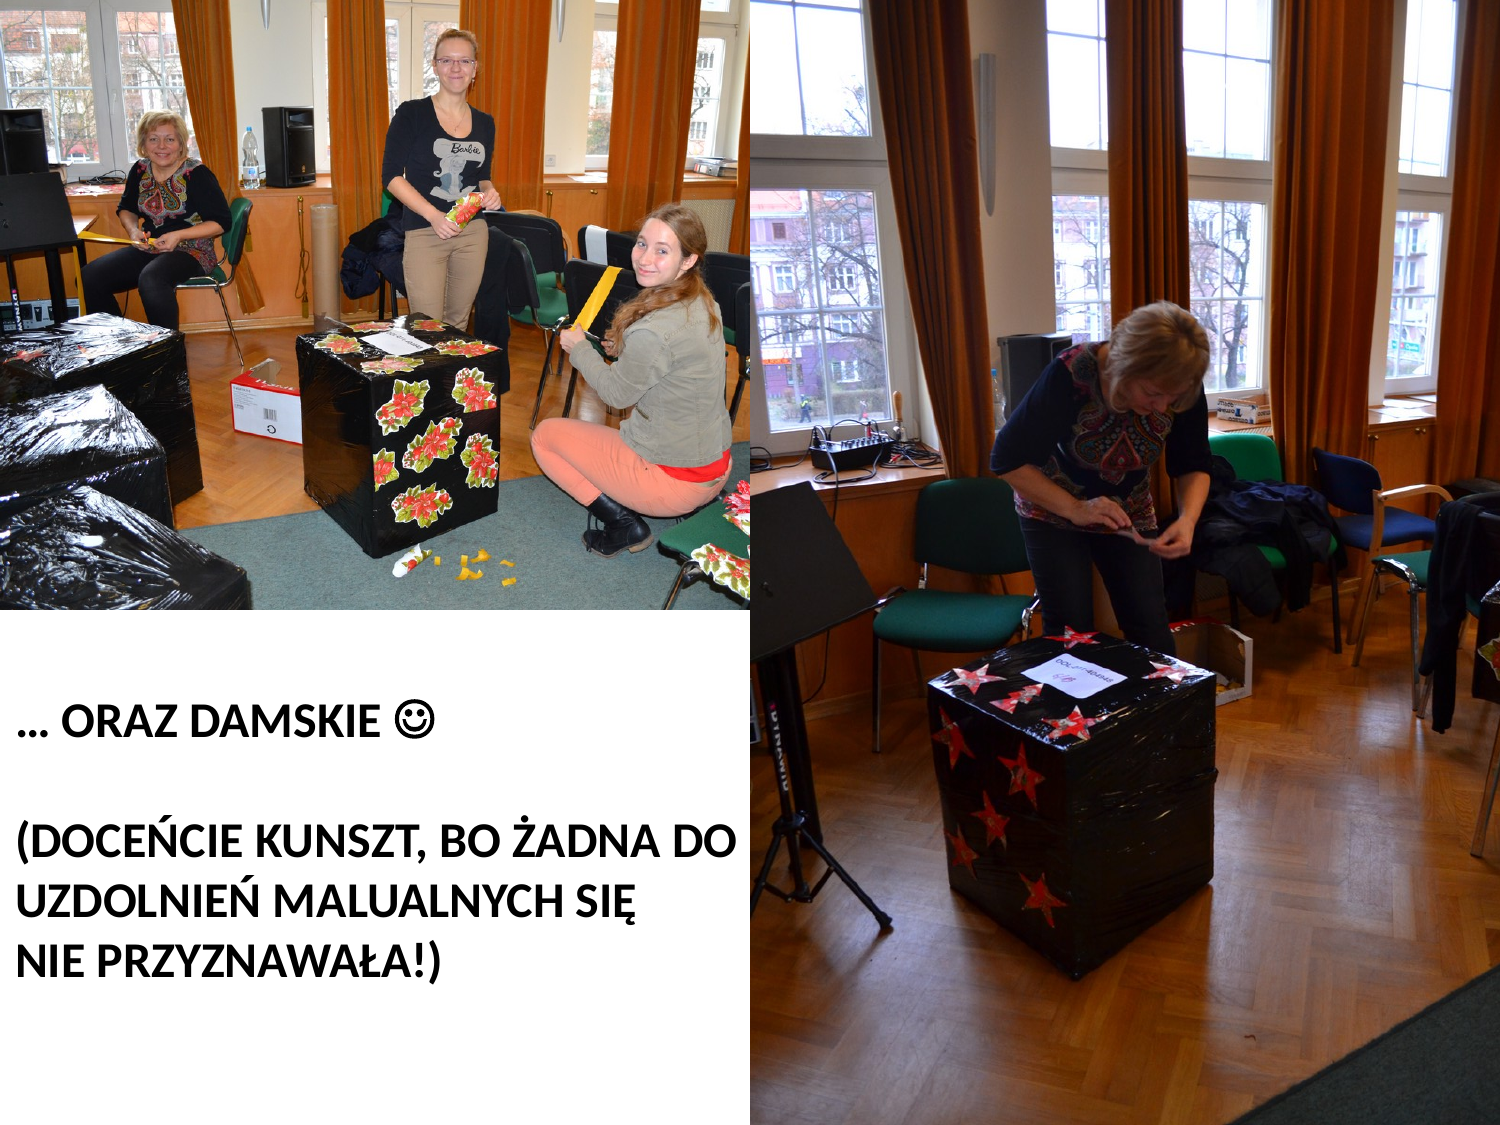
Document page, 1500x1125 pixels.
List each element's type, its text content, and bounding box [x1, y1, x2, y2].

picture [0, 0, 1500, 1125]
text_box … ORAZ DAMSKIE  (DOCEŃCIE KUNSZT, BO ŻADNA DO UZDOLNIEŃ MALUALNYCH SIĘ NIE PRZYZNAWAŁA!) [0, 679, 760, 1008]
